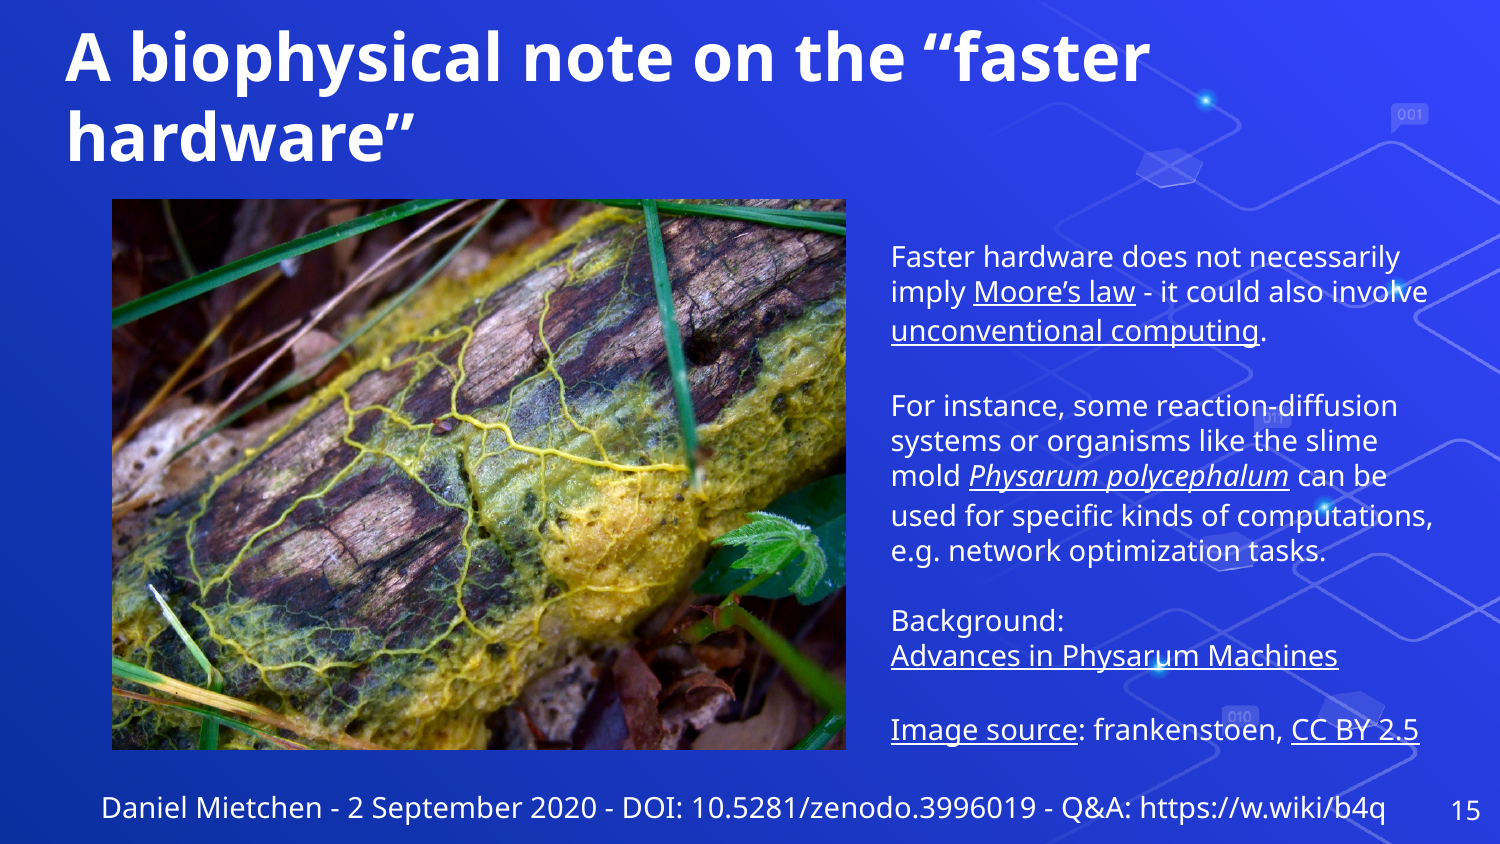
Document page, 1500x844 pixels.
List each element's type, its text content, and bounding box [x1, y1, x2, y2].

text_box Daniel Mietchen - 2 September 2020 - DOI: 10.5281/zenodo.3996019 - Q&A: https://w.wiki/b4q [18, 774, 1471, 832]
title A biophysical note on the “faster hardware” [65, 33, 1494, 175]
picture [0, 0, 1500, 844]
slide_number 1 [1391, 779, 1482, 844]
text_box Faster hardware does not necessarily imply Moore’s law - it could also involve unconventional computing. For instance, some reaction-diffusion systems or organisms like the slime mold Physarum polycephalum can be used for specific kinds of computations, e.g. network optimization tasks. Background: Advances in Physarum Machines Image source: frankenstoen, CC BY 2.5 [875, 223, 1459, 759]
